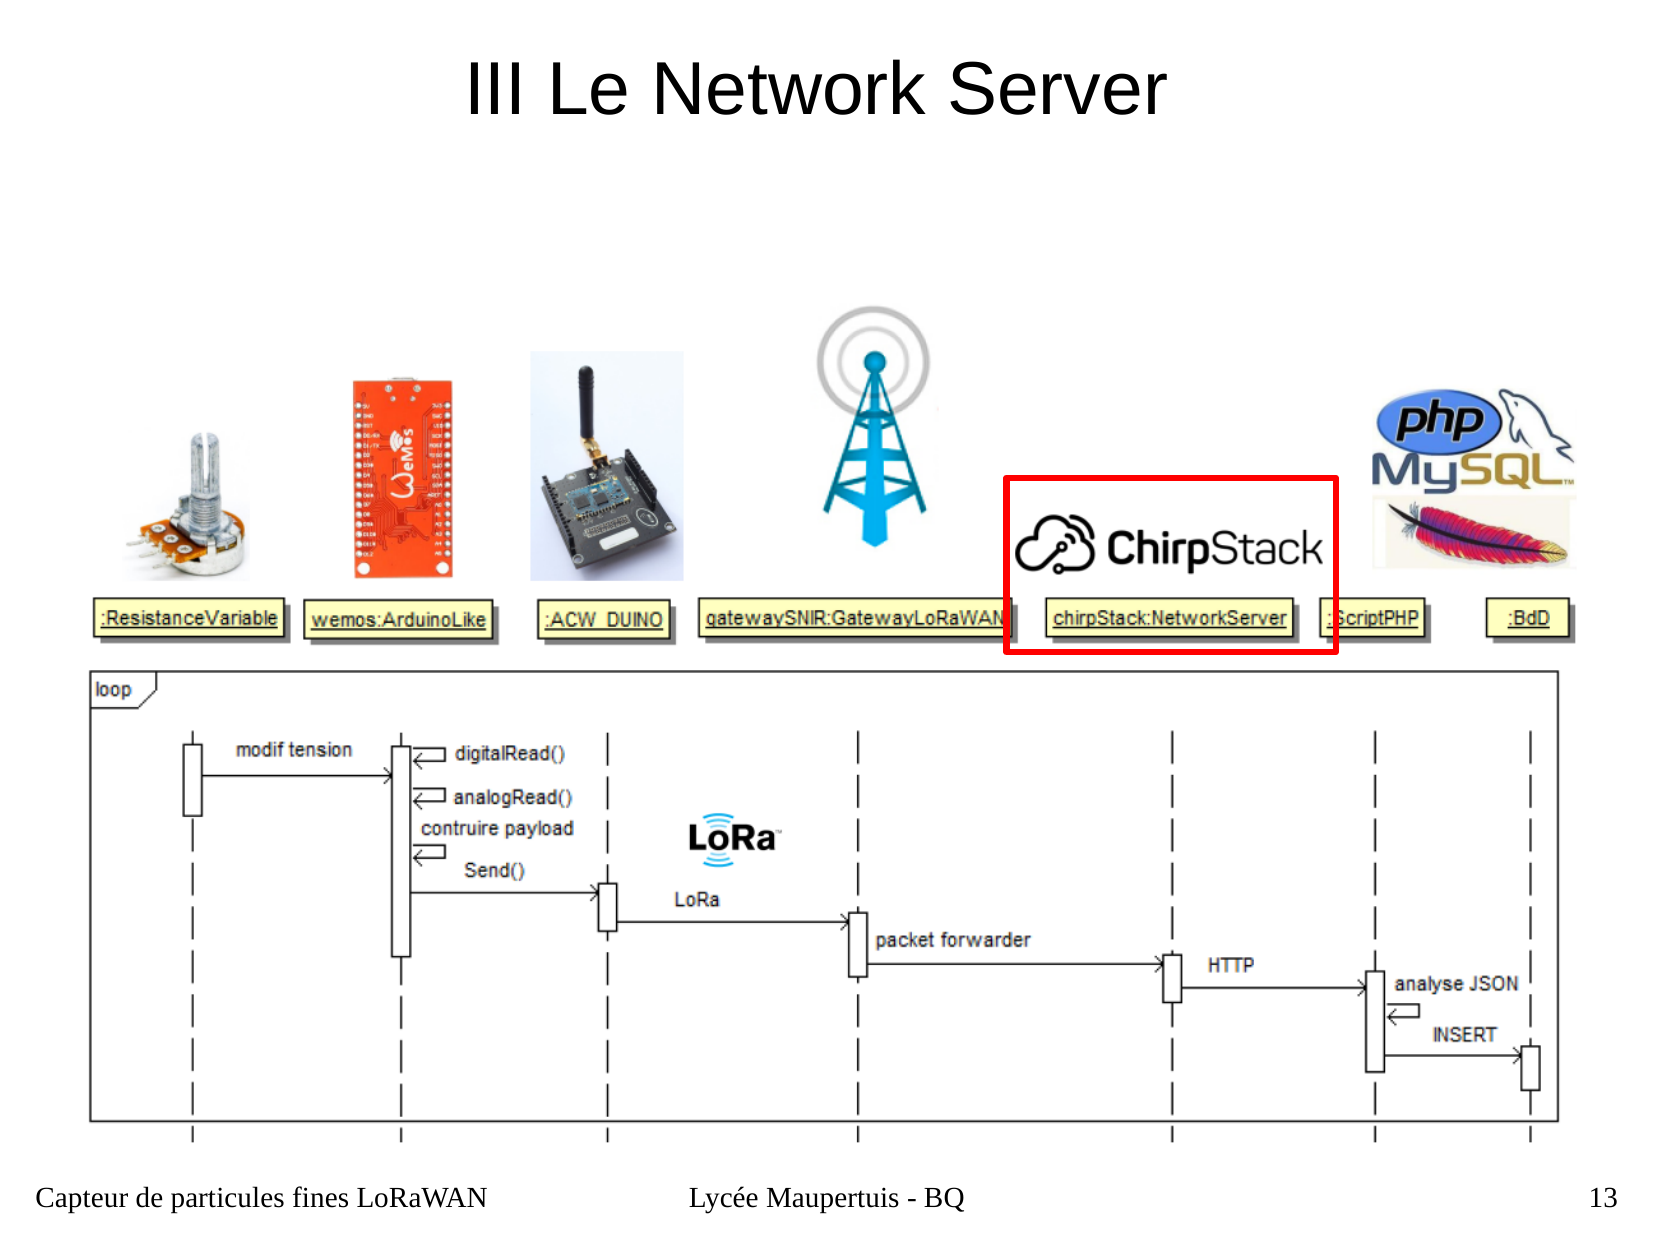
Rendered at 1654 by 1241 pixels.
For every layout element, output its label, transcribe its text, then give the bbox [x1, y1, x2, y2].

picture [70, 299, 1592, 1145]
title III Le Network Server [35, 35, 1619, 142]
